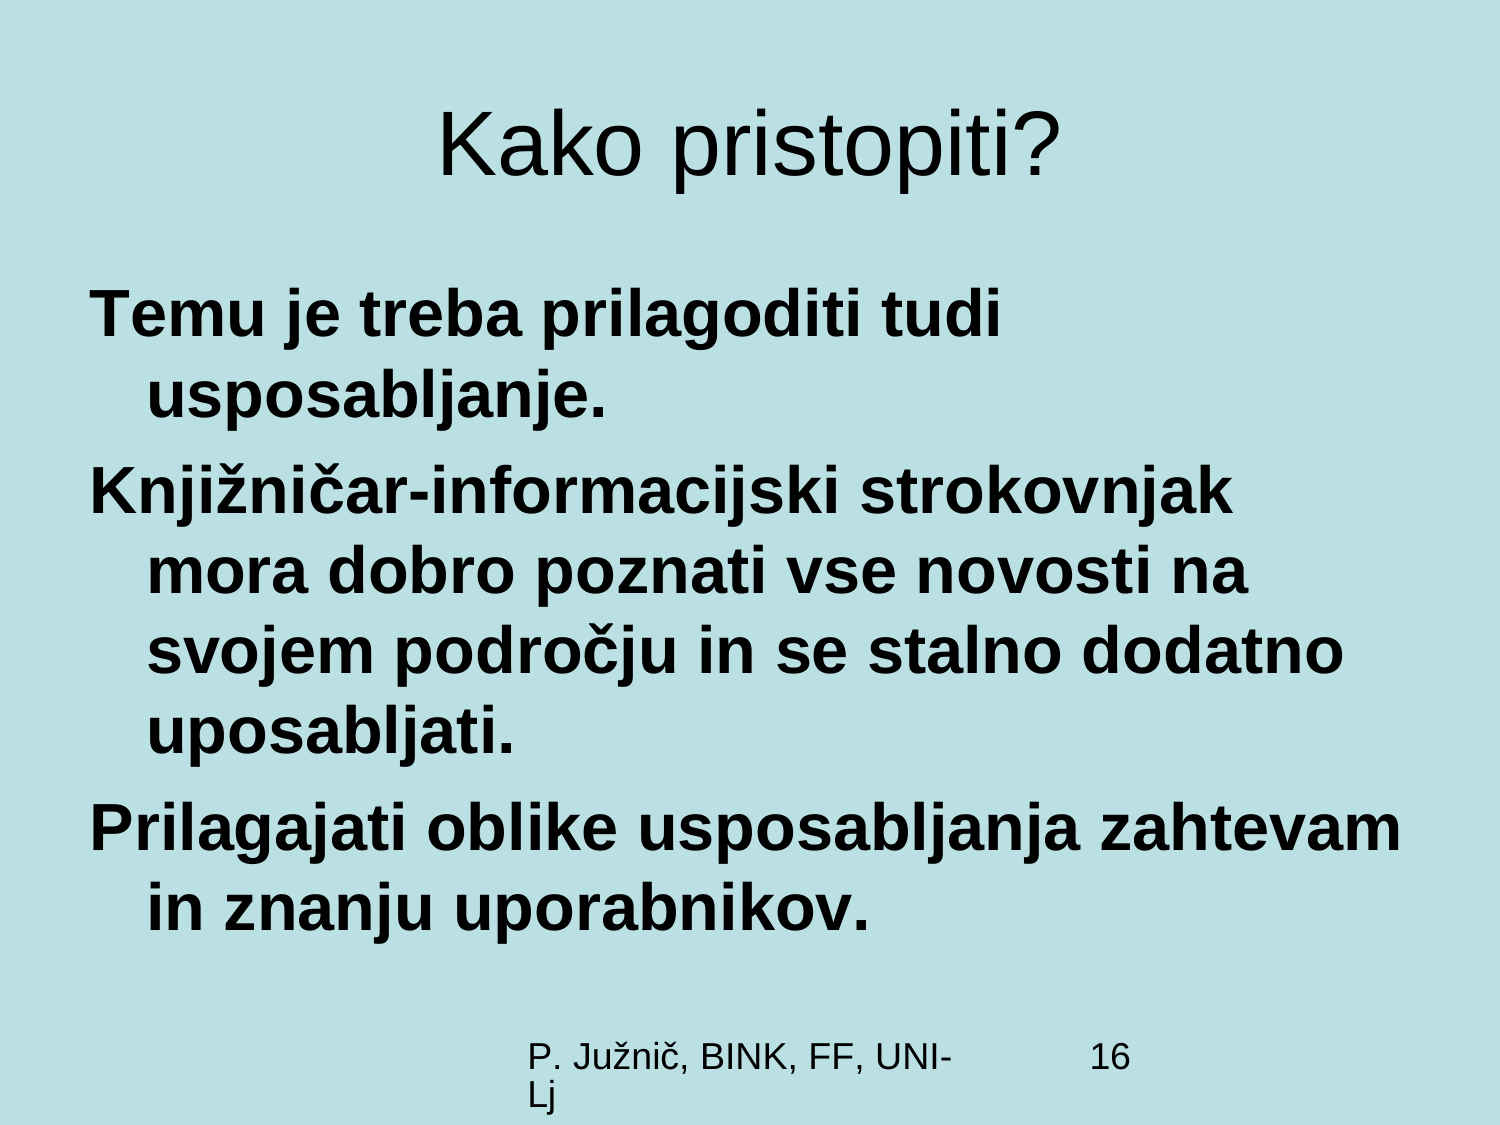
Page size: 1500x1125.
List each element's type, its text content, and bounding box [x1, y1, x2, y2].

title Kako pristopiti? [75, 45, 1426, 233]
list Temu je treba prilagoditi tudi usposabljanje. Knjižničar-informacijski strokovnjak mora dobro poznati vse novosti na svojem področju in se stalno dodatno uposabljati. Prilagajati oblike usposabljanja zahtevam in znanju uporabnikov. [75, 262, 1426, 1048]
